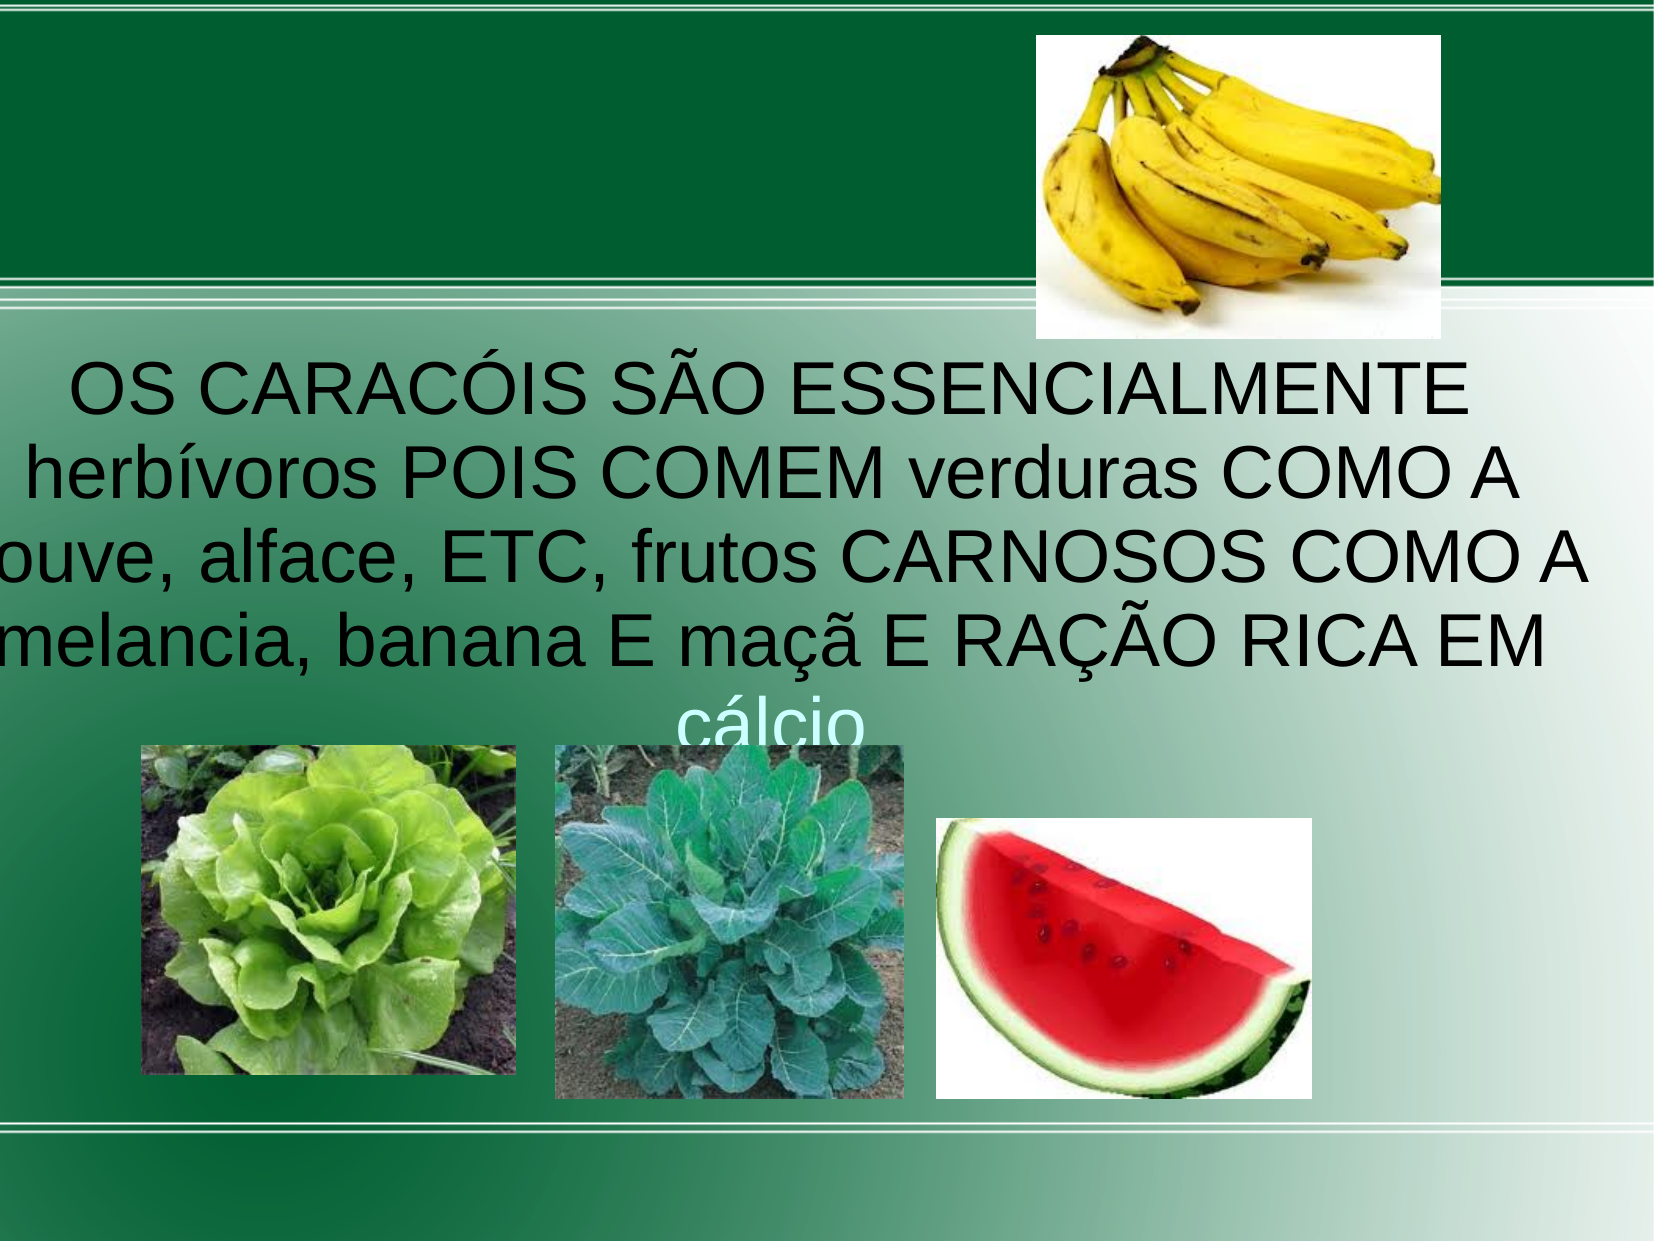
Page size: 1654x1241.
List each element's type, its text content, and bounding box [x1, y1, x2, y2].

picture [0, 0, 1654, 1241]
picture [555, 745, 904, 1099]
picture [936, 818, 1312, 1099]
picture [141, 745, 516, 1075]
text_box OS CARACÓIS SÃO ESSENCIALMENTE herbívoros POIS COMEM verduras COMO A couve, alface, ETC, frutos CARNOSOS COMO A melancia, banana E maçã E RAÇÃO RICA EM cálcio [0, 239, 1622, 1193]
